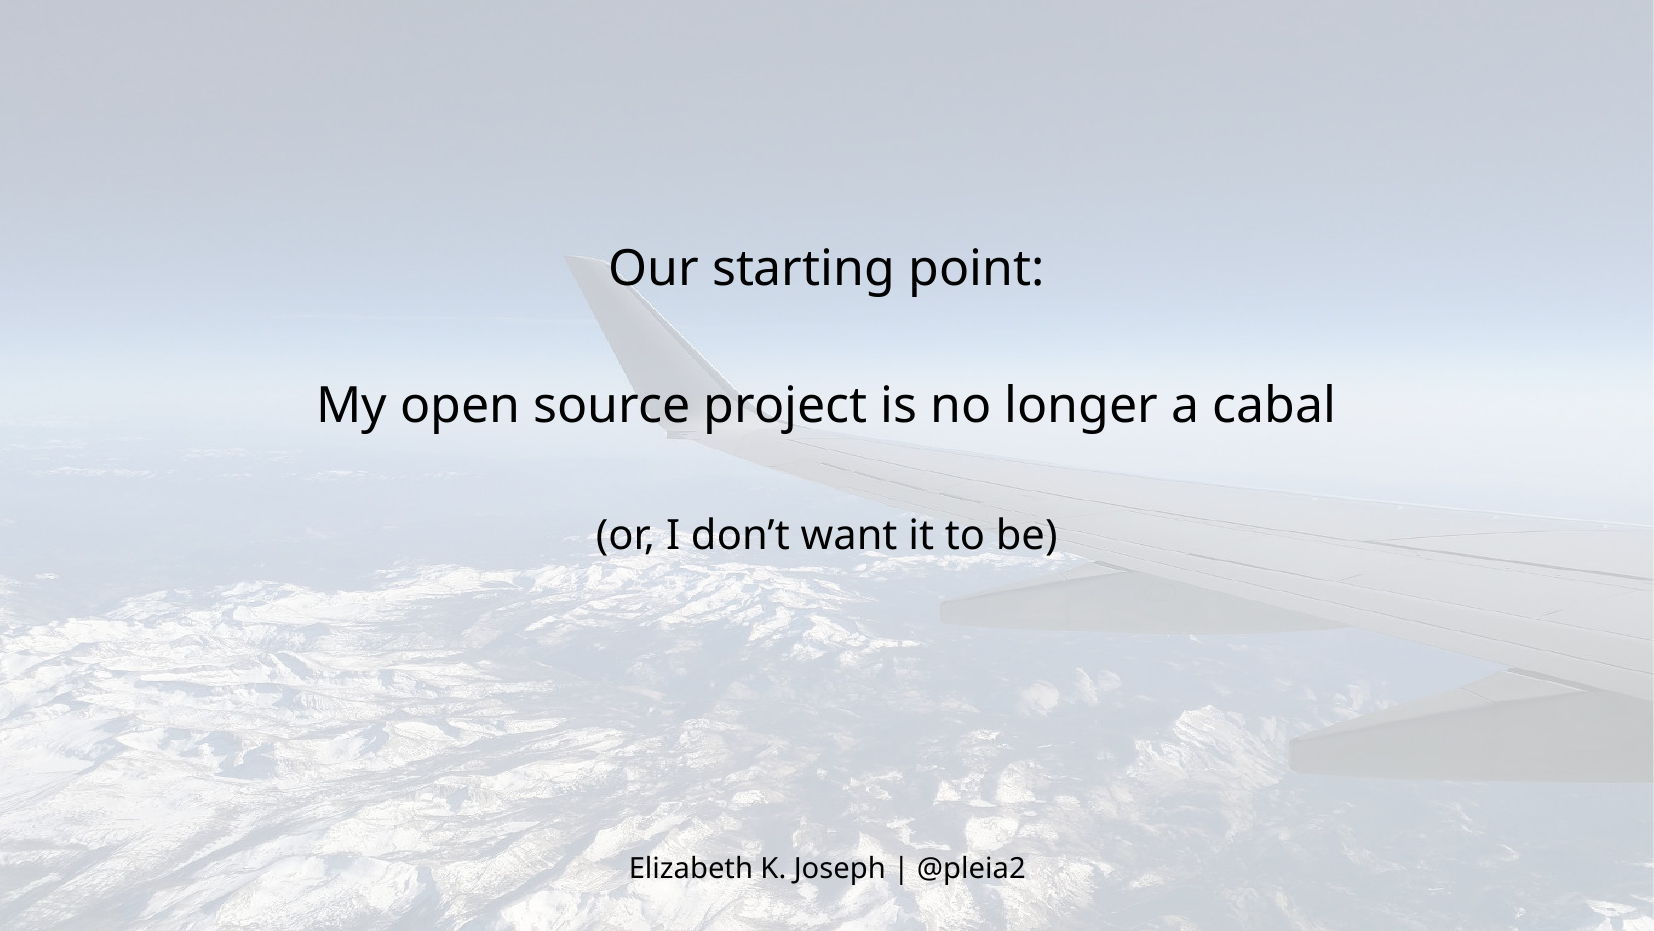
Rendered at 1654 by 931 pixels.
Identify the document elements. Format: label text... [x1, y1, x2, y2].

subtitle Our starting point: My open source project is no longer a cabal (or, I don’t want it to be) [82, 37, 1571, 757]
picture [0, 0, 1654, 931]
